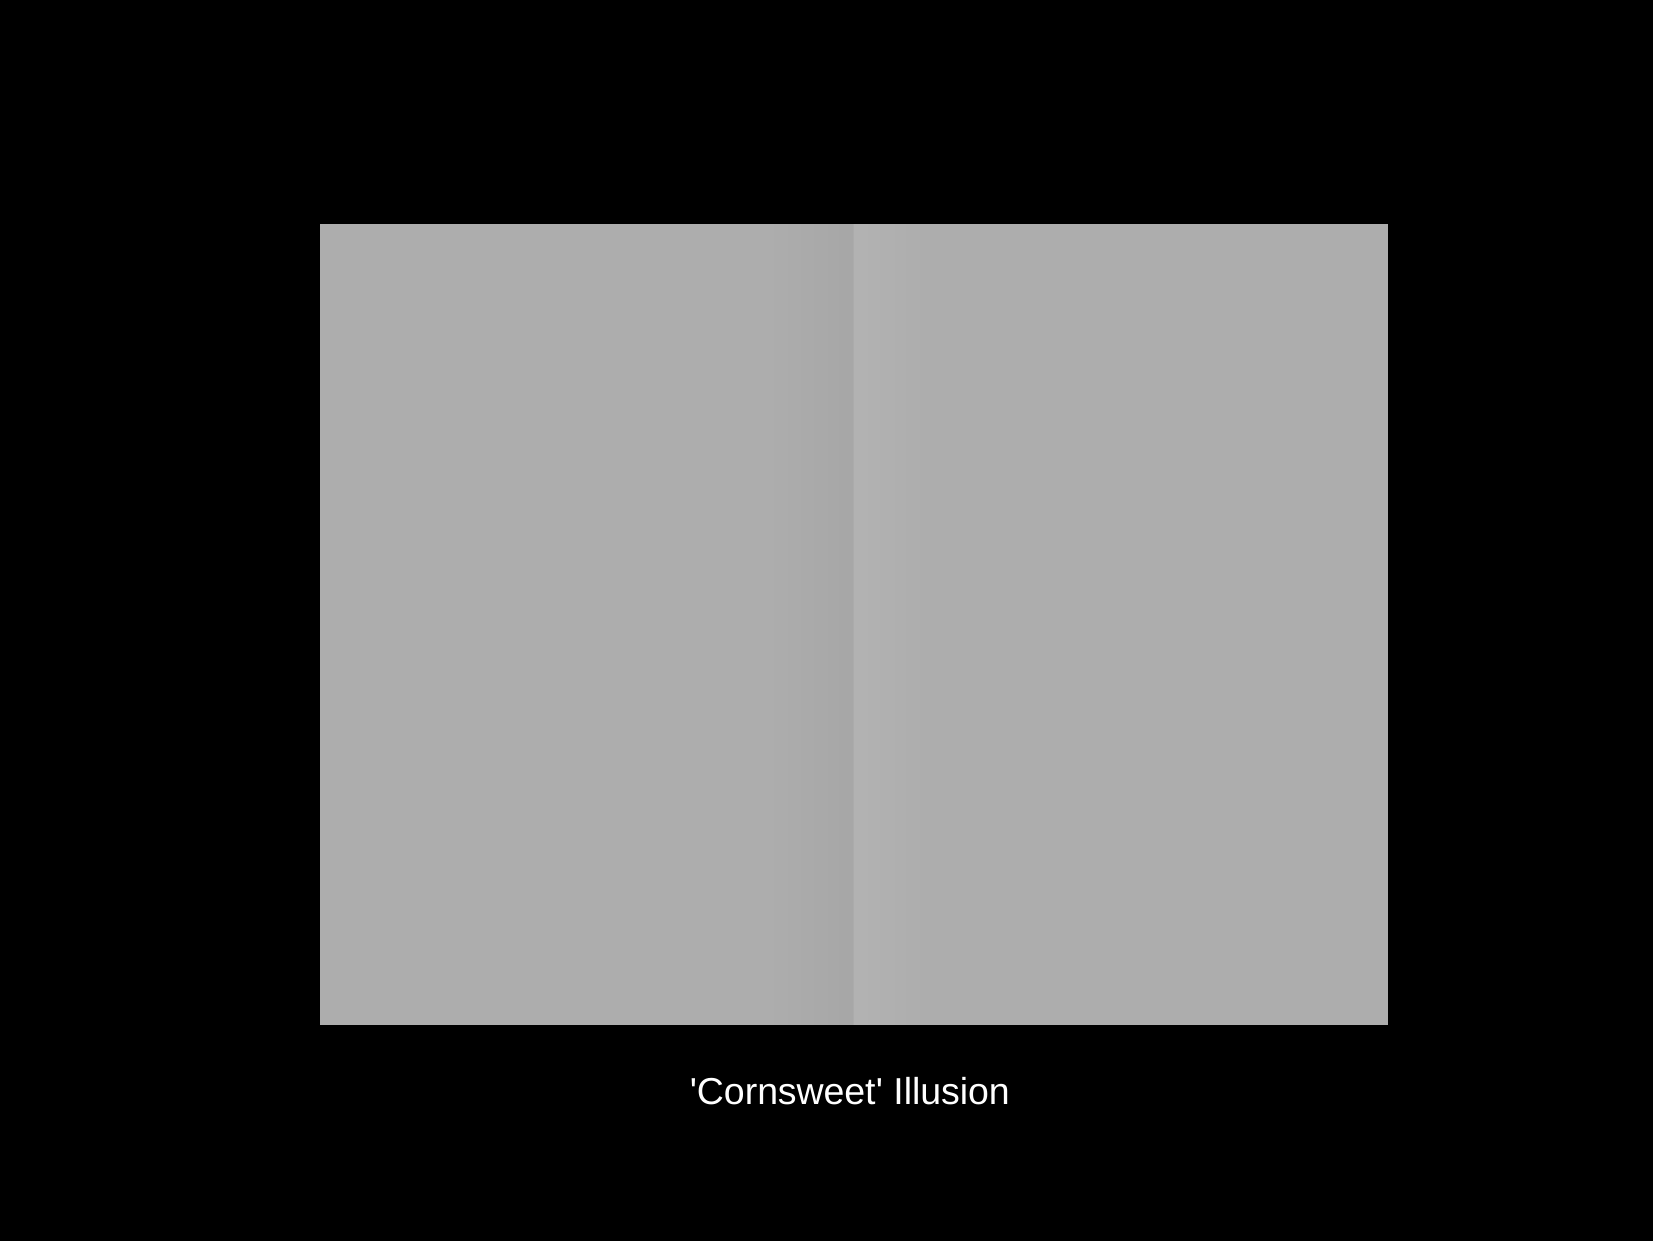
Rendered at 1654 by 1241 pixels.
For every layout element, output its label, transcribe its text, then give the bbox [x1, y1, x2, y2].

text_box 'Cornsweet' Illusion [675, 1063, 1613, 1126]
picture [320, 224, 1388, 1025]
